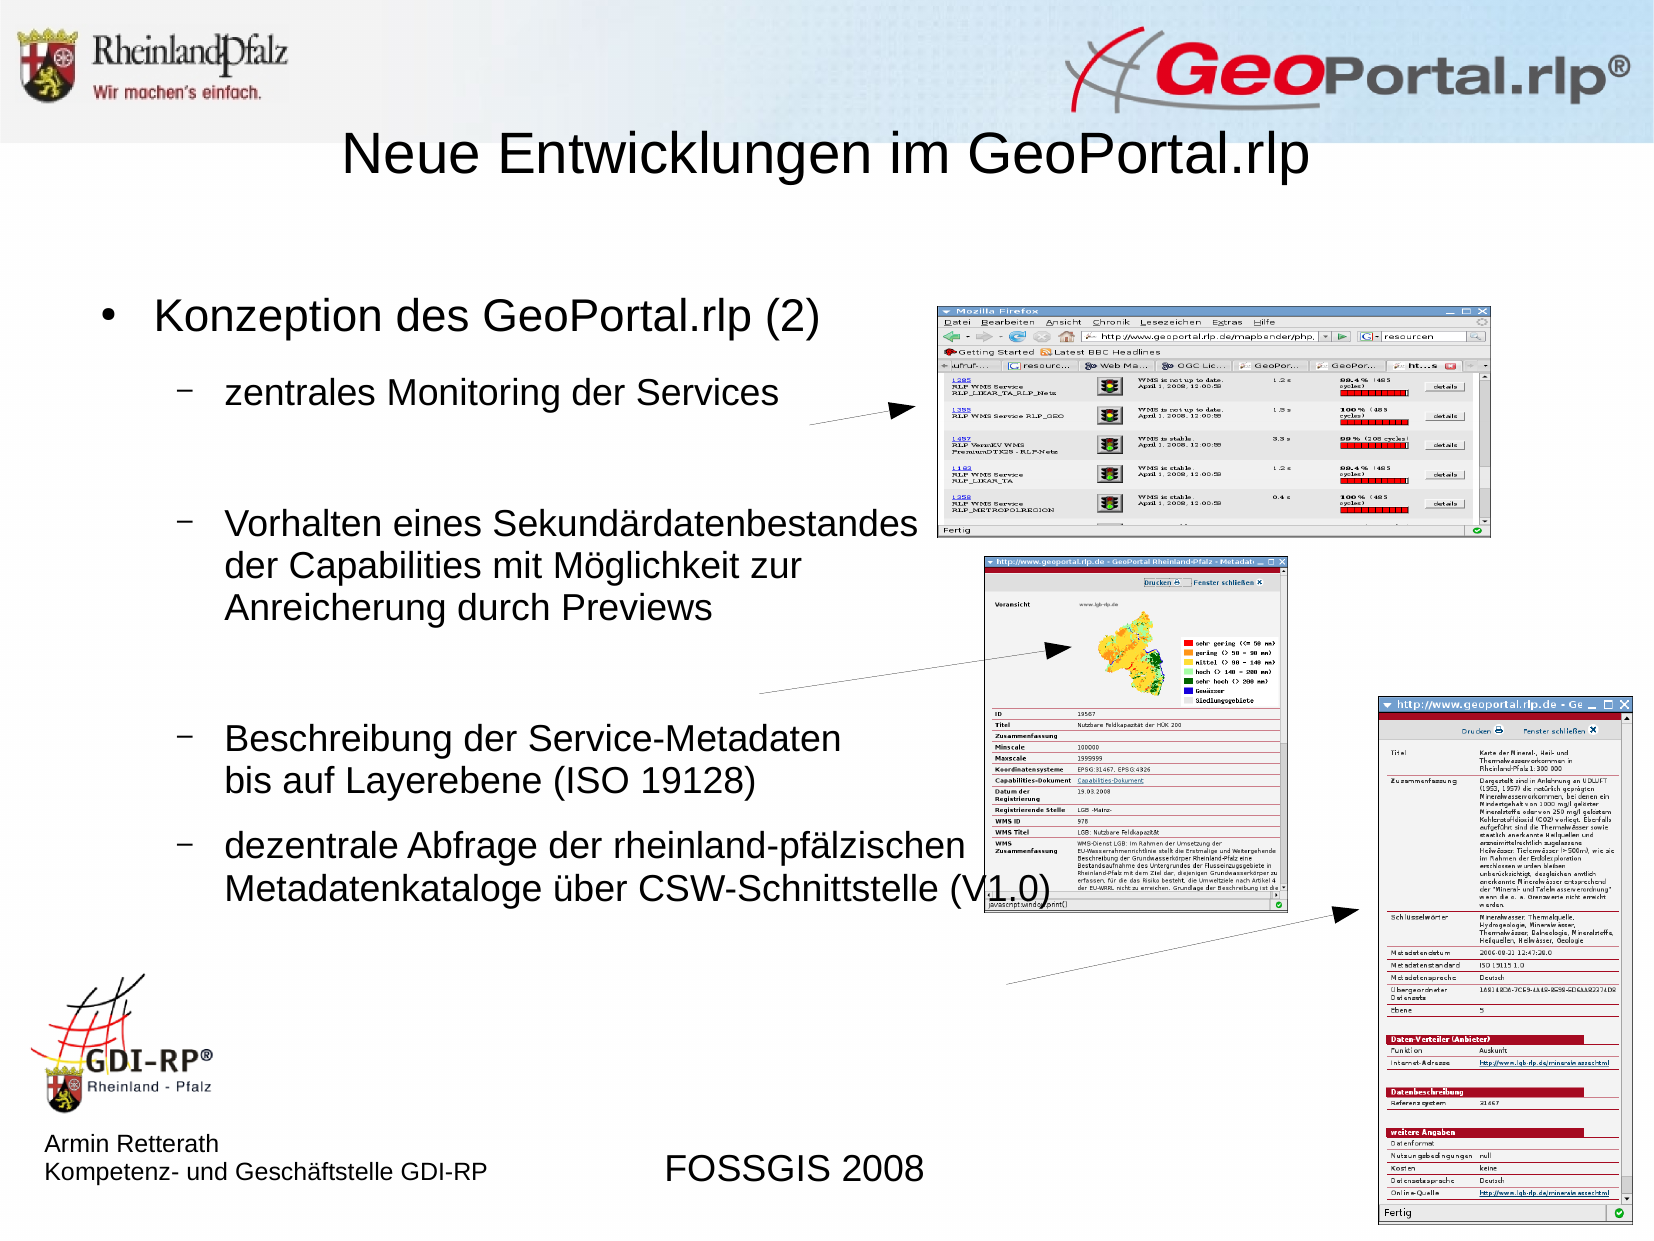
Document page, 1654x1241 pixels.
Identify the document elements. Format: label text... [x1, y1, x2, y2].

list Konzeption des GeoPortal.rlp (2) zentrales Monitoring der Services Vorhalten eines Sekundärdatenbestandes der Capabilities mit Möglichkeit zur Anreicherung durch Previews Beschreibung der Service-Metadaten bis auf Layerebene (ISO 19128) dezentrale Abfrage der rheinland-pfälzischen Metadatenkataloge über CSW-Schnittstelle (V1.0) [82, 290, 1571, 1109]
picture [0, 0, 1654, 1241]
title Neue Entwicklungen im GeoPortal.rlp [82, 49, 1571, 257]
